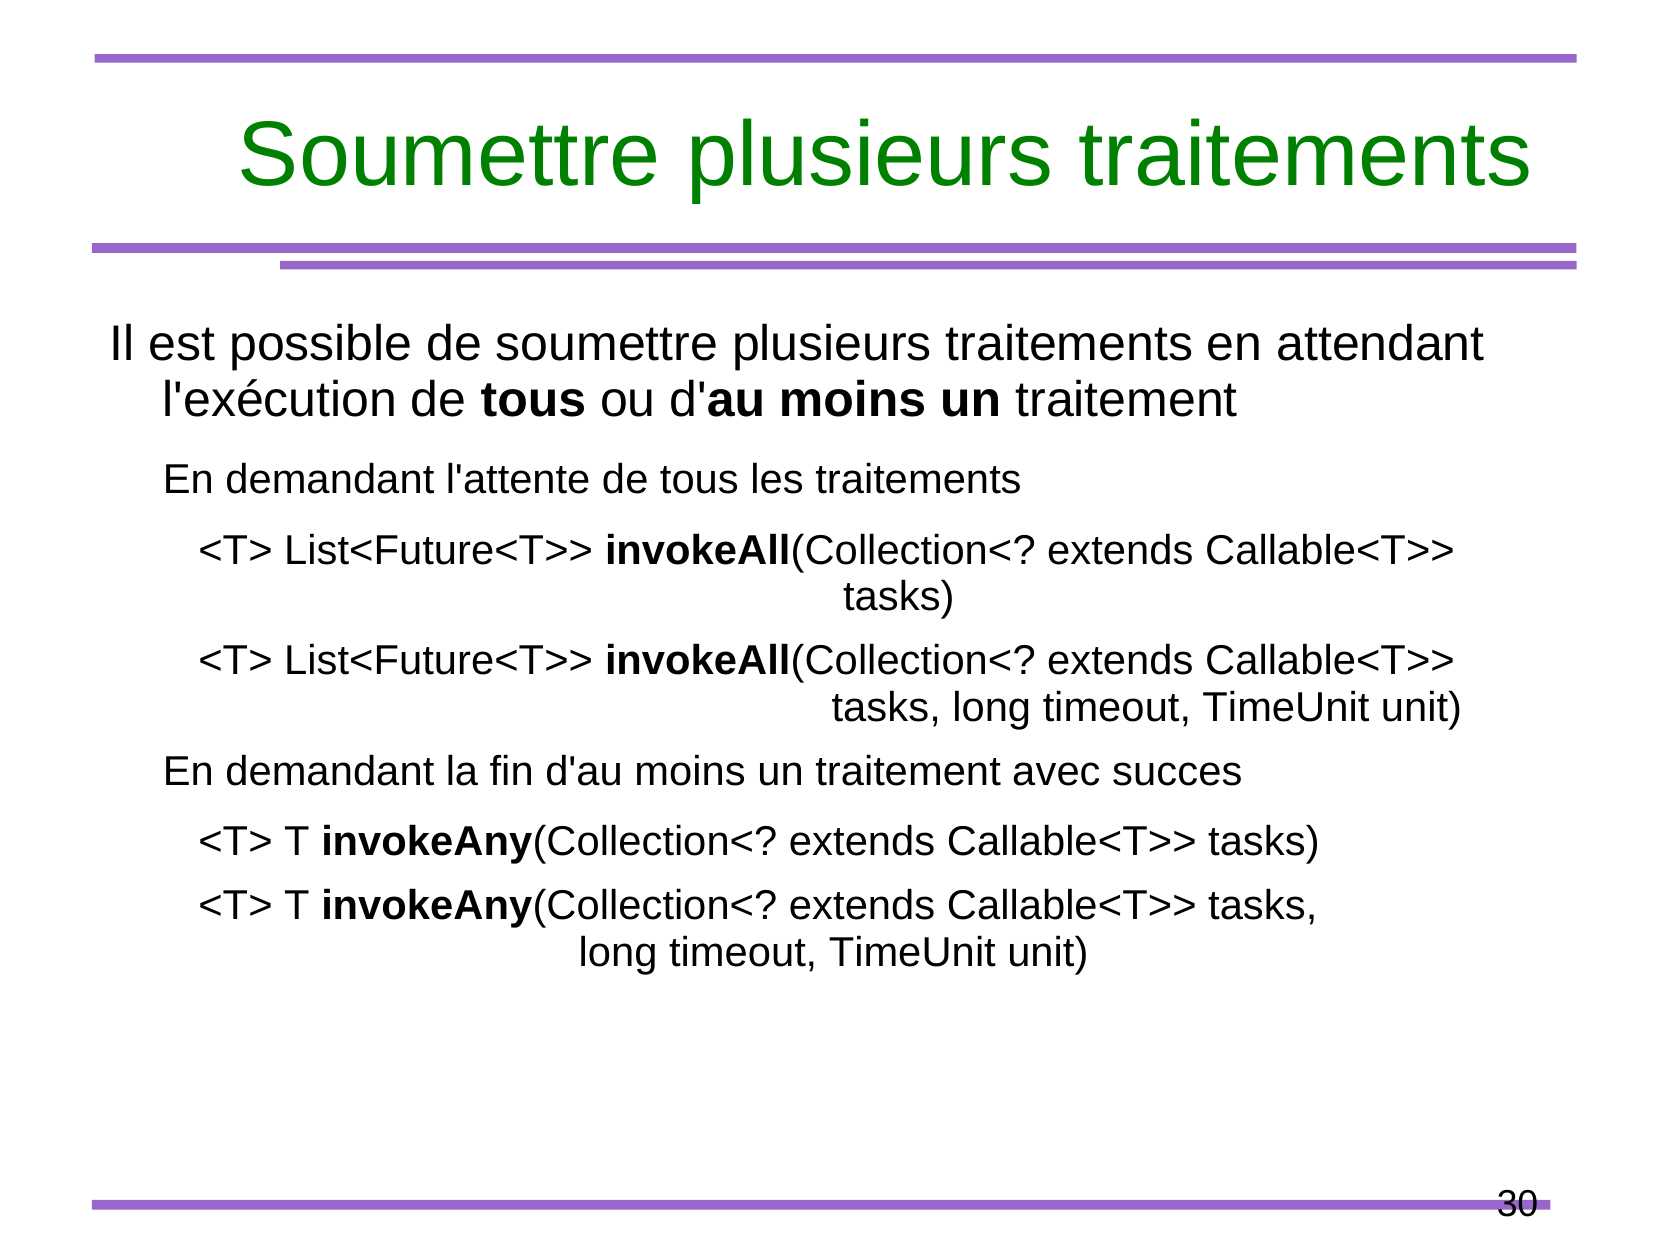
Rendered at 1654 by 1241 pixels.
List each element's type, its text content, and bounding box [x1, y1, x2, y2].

title Soumettre plusieurs traitements [121, 49, 1534, 257]
list Il est possible de soumettre plusieurs traitements en attendant l'exécution de tous ou d'au moins un traitement En demandant l'attente de tous les traitements <T> List<Future<T>> invokeAll(Collection<? extends Callable<T>> tasks) <T> List<Future<T>> invokeAll(Collection<? extends Callable<T>> tasks, long timeout, TimeUnit unit) En demandant la fin d'au moins un traitement avec succes <T> T invokeAny(Collection<? extends Callable<T>> tasks) <T> T invokeAny(Collection<? extends Callable<T>> tasks, long timeout, TimeUnit unit) [92, 315, 1563, 1163]
